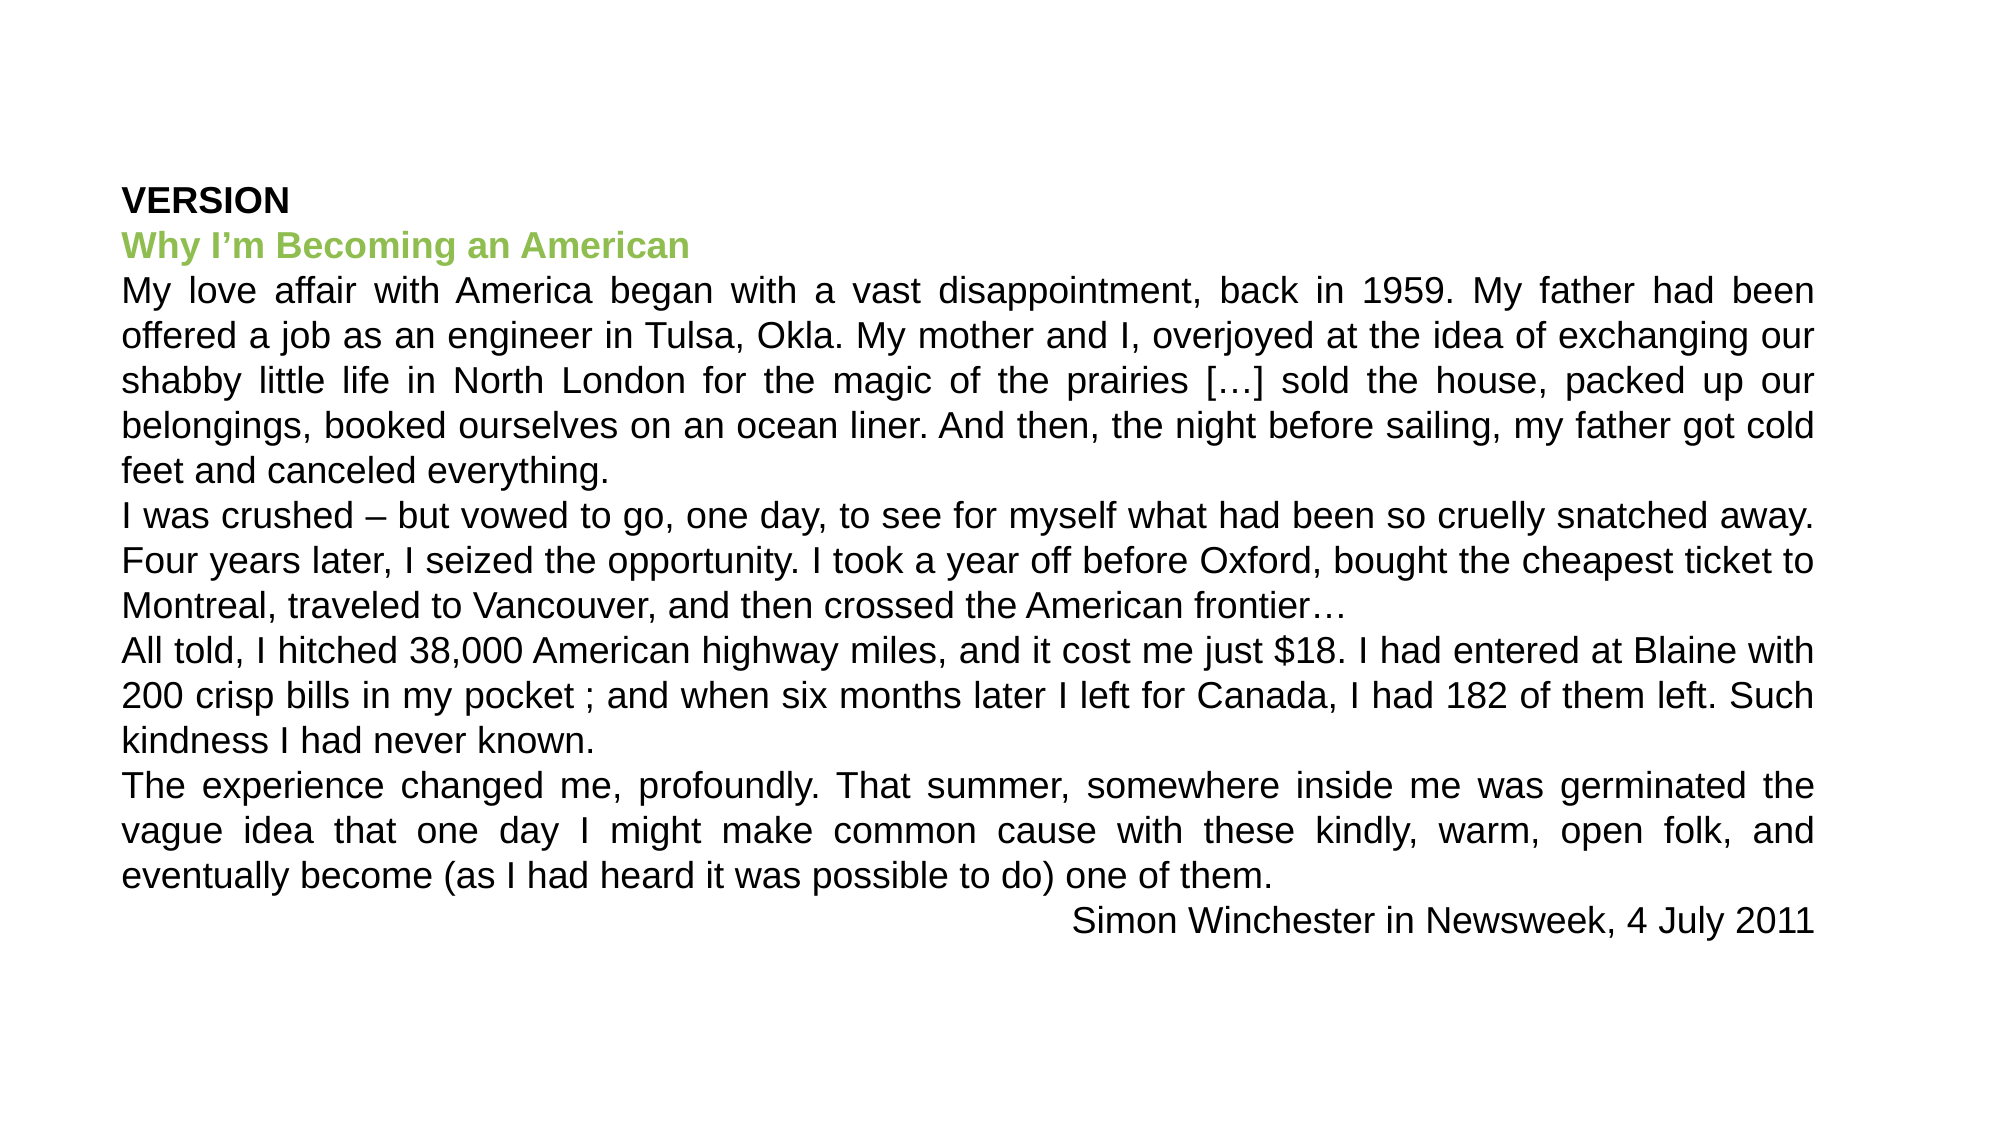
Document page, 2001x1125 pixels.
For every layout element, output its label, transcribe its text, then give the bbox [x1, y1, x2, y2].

text_box VERSION Why I’m Becoming an American My love affair with America began with a vast disappointment, back in 1959. My father had been offered a job as an engineer in Tulsa, Okla. My mother and I, overjoyed at the idea of exchanging our shabby little life in North London for the magic of the prairies […] sold the house, packed up our belongings, booked ourselves on an ocean liner. And then, the night before sailing, my father got cold feet and canceled everything. I was crushed – but vowed to go, one day, to see for myself what had been so cruelly snatched away. Four years later, I seized the opportunity. I took a year off before Oxford, bought the cheapest ticket to Montreal, traveled to Vancouver, and then crossed the American frontier… All told, I hitched 38,000 American highway miles, and it cost me just $18. I had entered at Blaine with 200 crisp bills in my pocket ; and when six months later I left for Canada, I had 182 of them left. Such kindness I had never known. The experience changed me, profoundly. That summer, somewhere inside me was germinated the vague idea that one day I might make common cause with these kindly, warm, open folk, and eventually become (as I had heard it was possible to do) one of them. Simon Winchester in Newsweek, 4 July 2011 [106, 168, 1840, 957]
